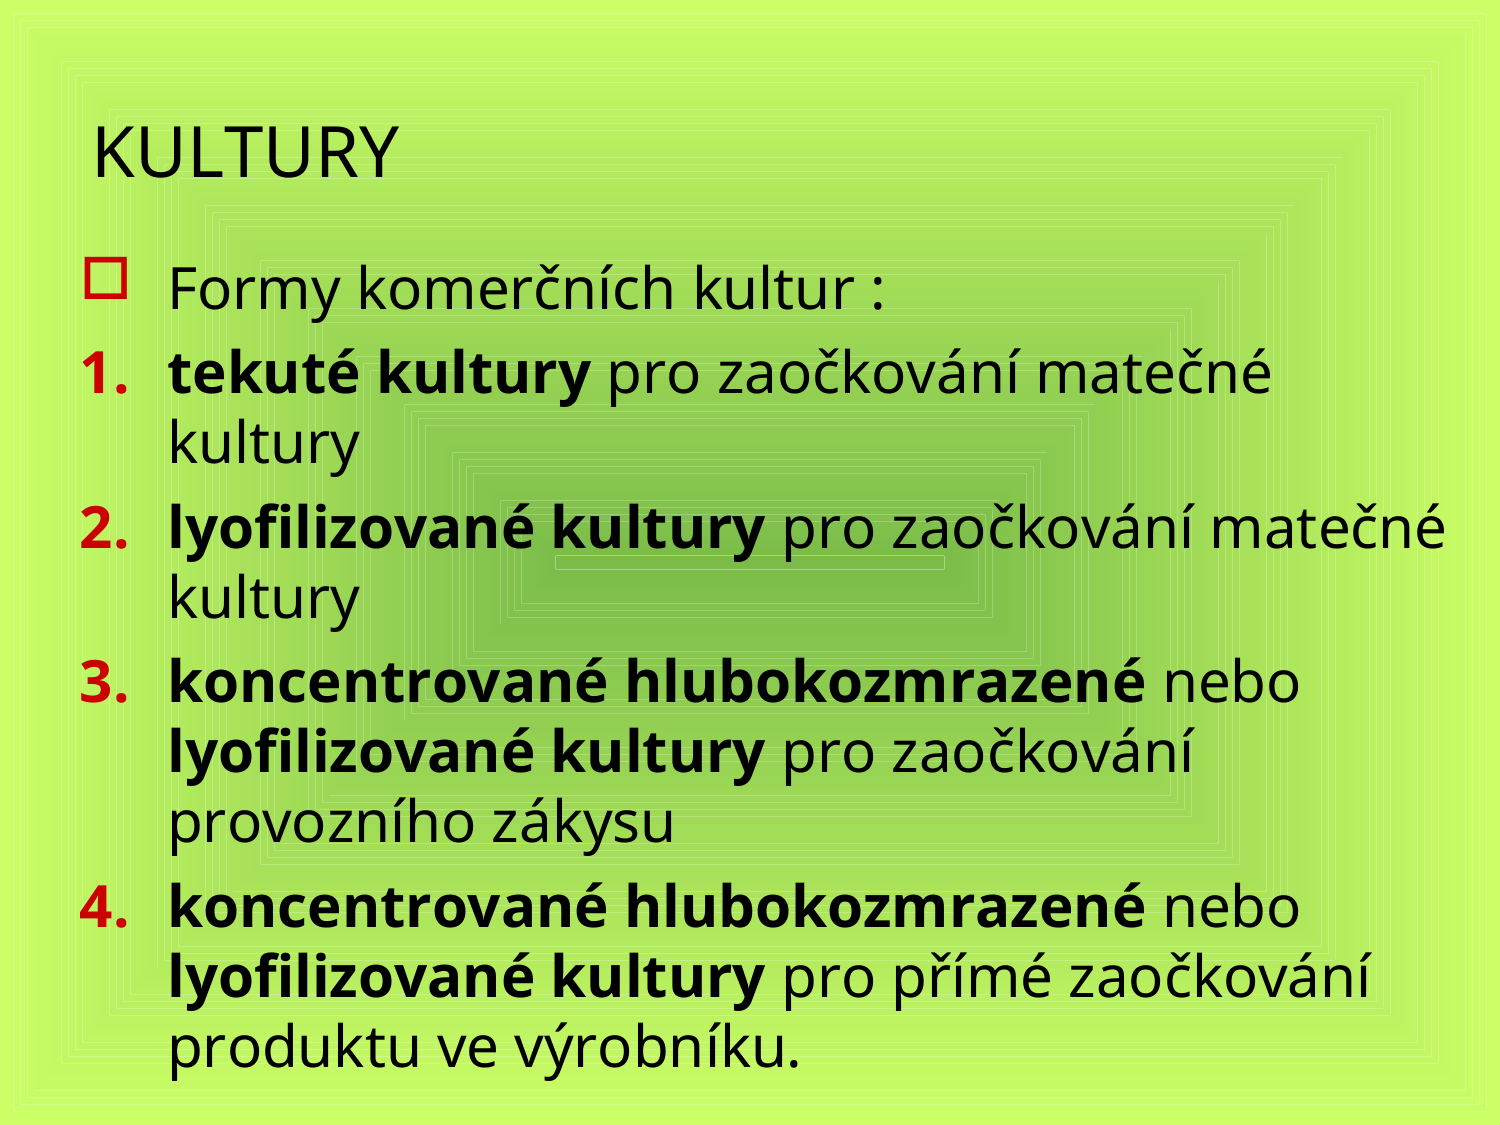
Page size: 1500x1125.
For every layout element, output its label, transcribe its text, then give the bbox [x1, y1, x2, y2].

list Formy komerčních kultur : tekuté kultury pro zaočkování matečné kultury lyofilizované kultury pro zaočkování matečné kultury koncentrované hlubokozmrazené nebo lyofilizované kultury pro zaočkování provozního zákysu koncentrované hlubokozmrazené nebo lyofilizované kultury pro přímé zaočkování produktu ve výrobníku. [64, 243, 1471, 1125]
title KULTURY [76, 0, 1390, 200]
